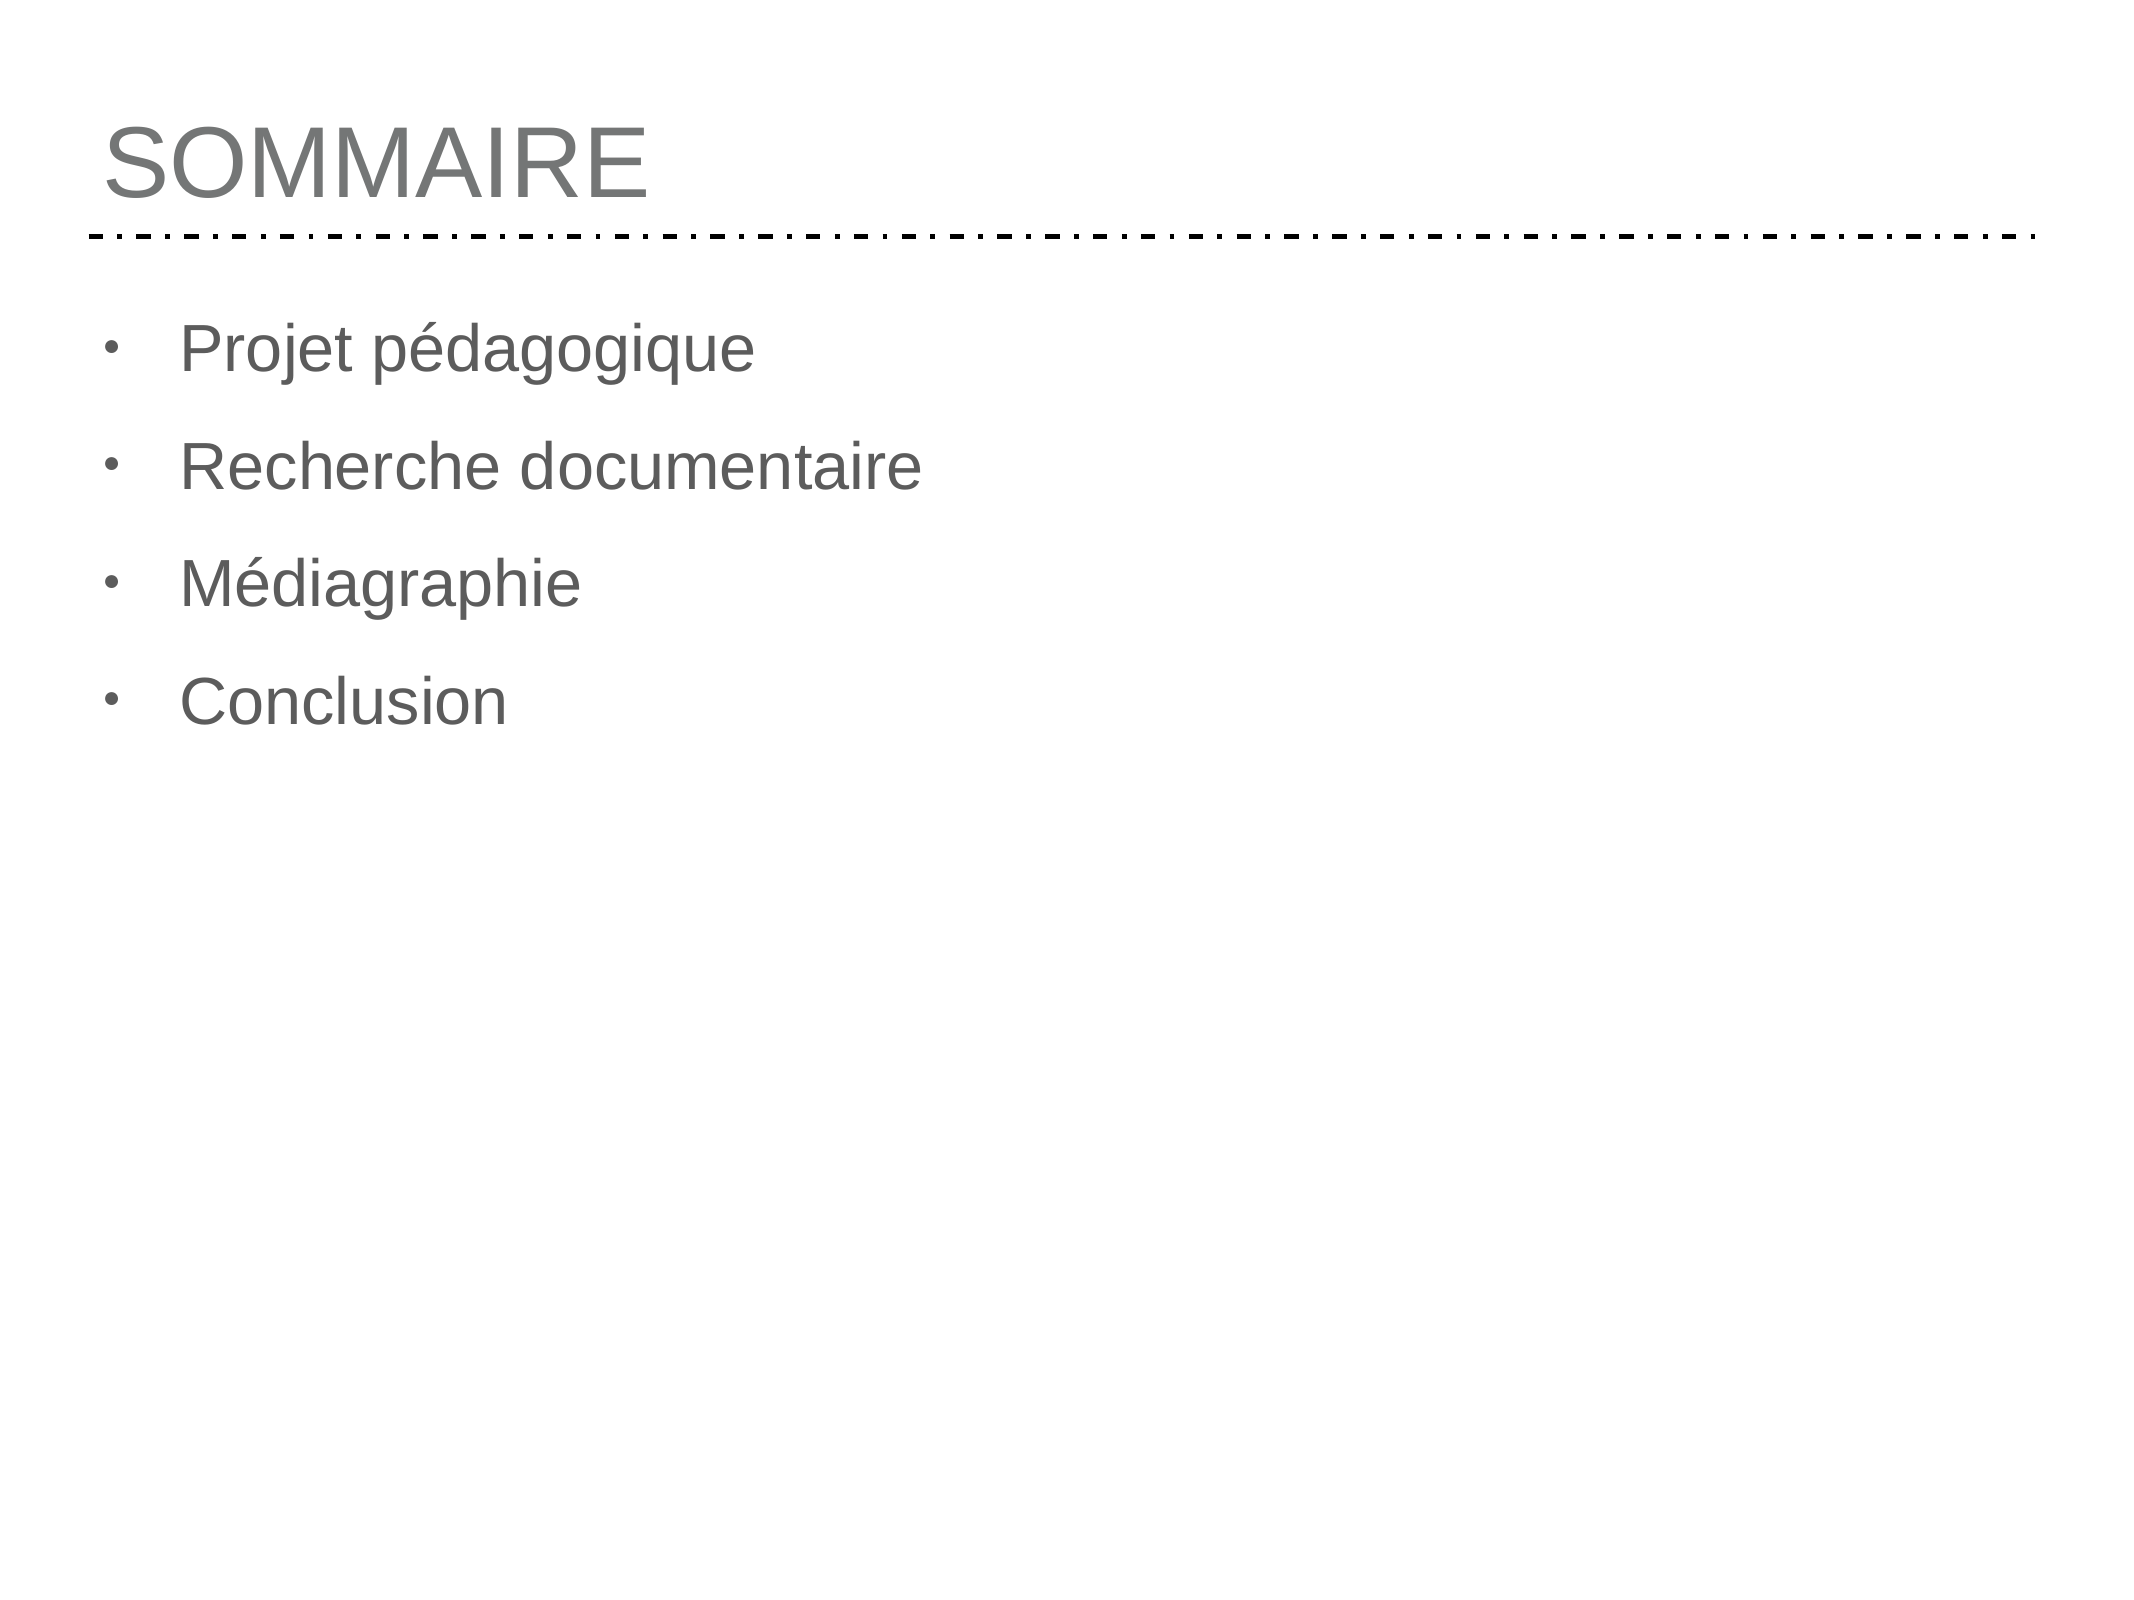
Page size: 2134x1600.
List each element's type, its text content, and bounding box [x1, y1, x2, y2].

text_box Projet pédagogique Recherche documentaire Médiagraphie Conclusion [94, 297, 2039, 1482]
text_box SOMMAIRE [94, 88, 2039, 207]
